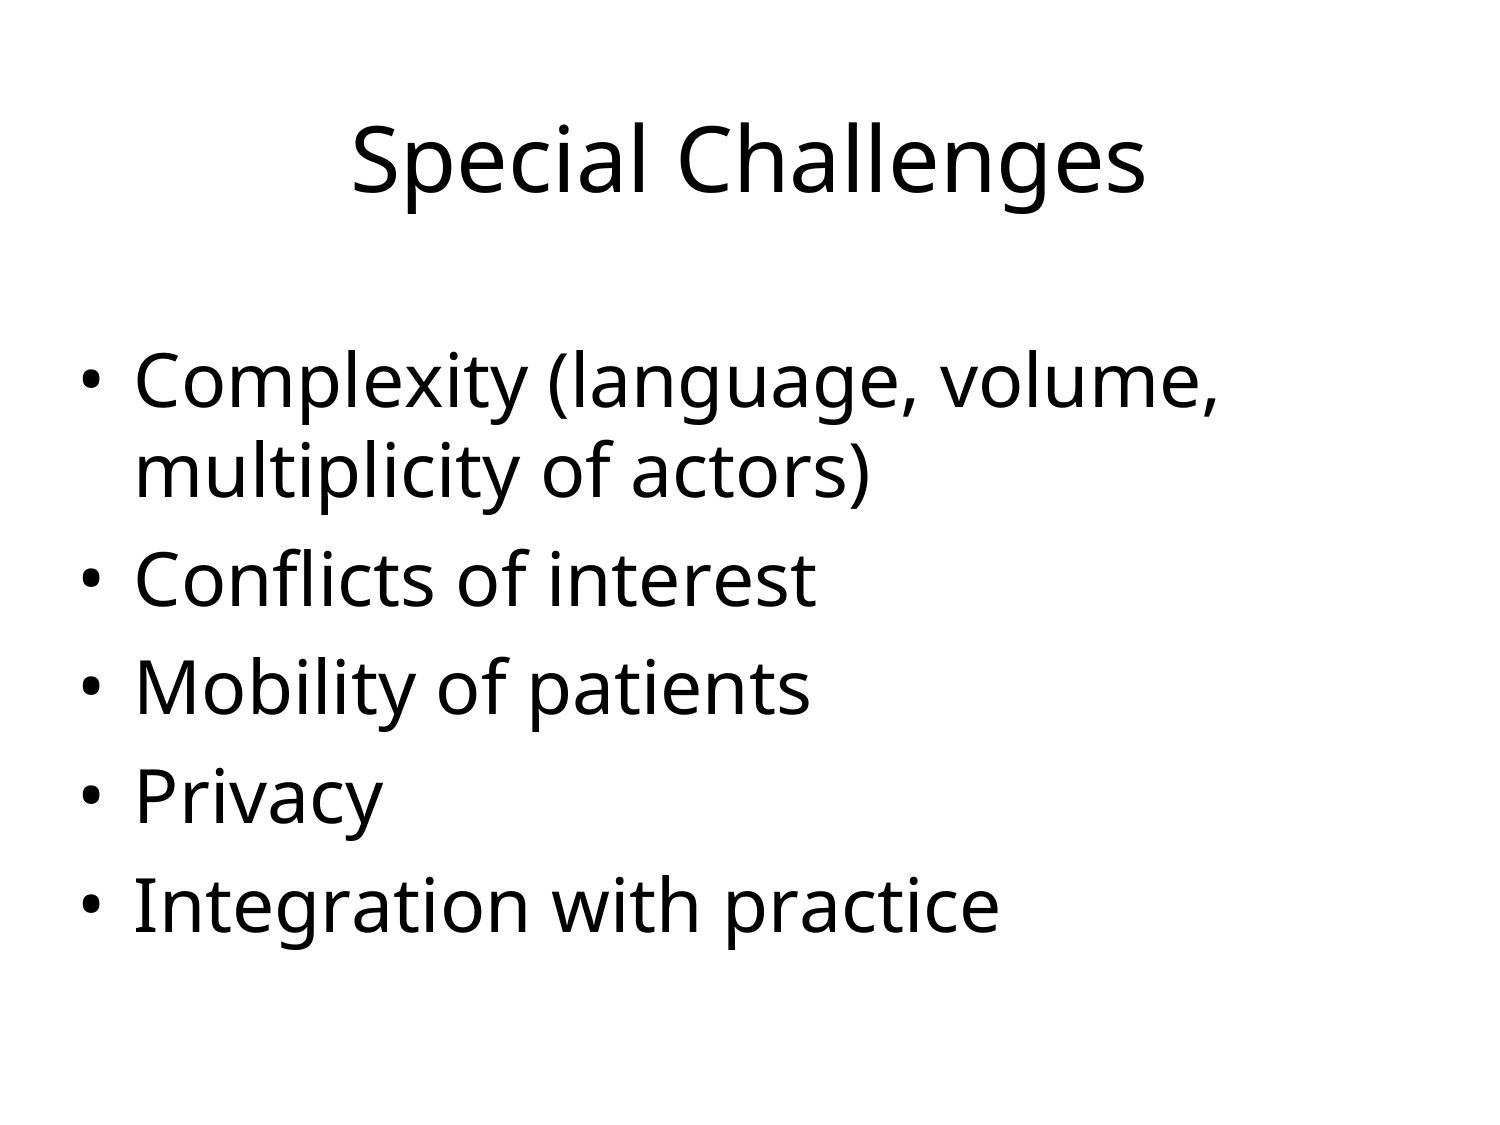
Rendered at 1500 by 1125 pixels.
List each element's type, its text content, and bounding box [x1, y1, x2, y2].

list Complexity (language, volume, multiplicity of actors) Conflicts of interest Mobility of patients Privacy Integration with practice [62, 324, 1438, 1125]
title Special Challenges [112, 62, 1388, 250]
